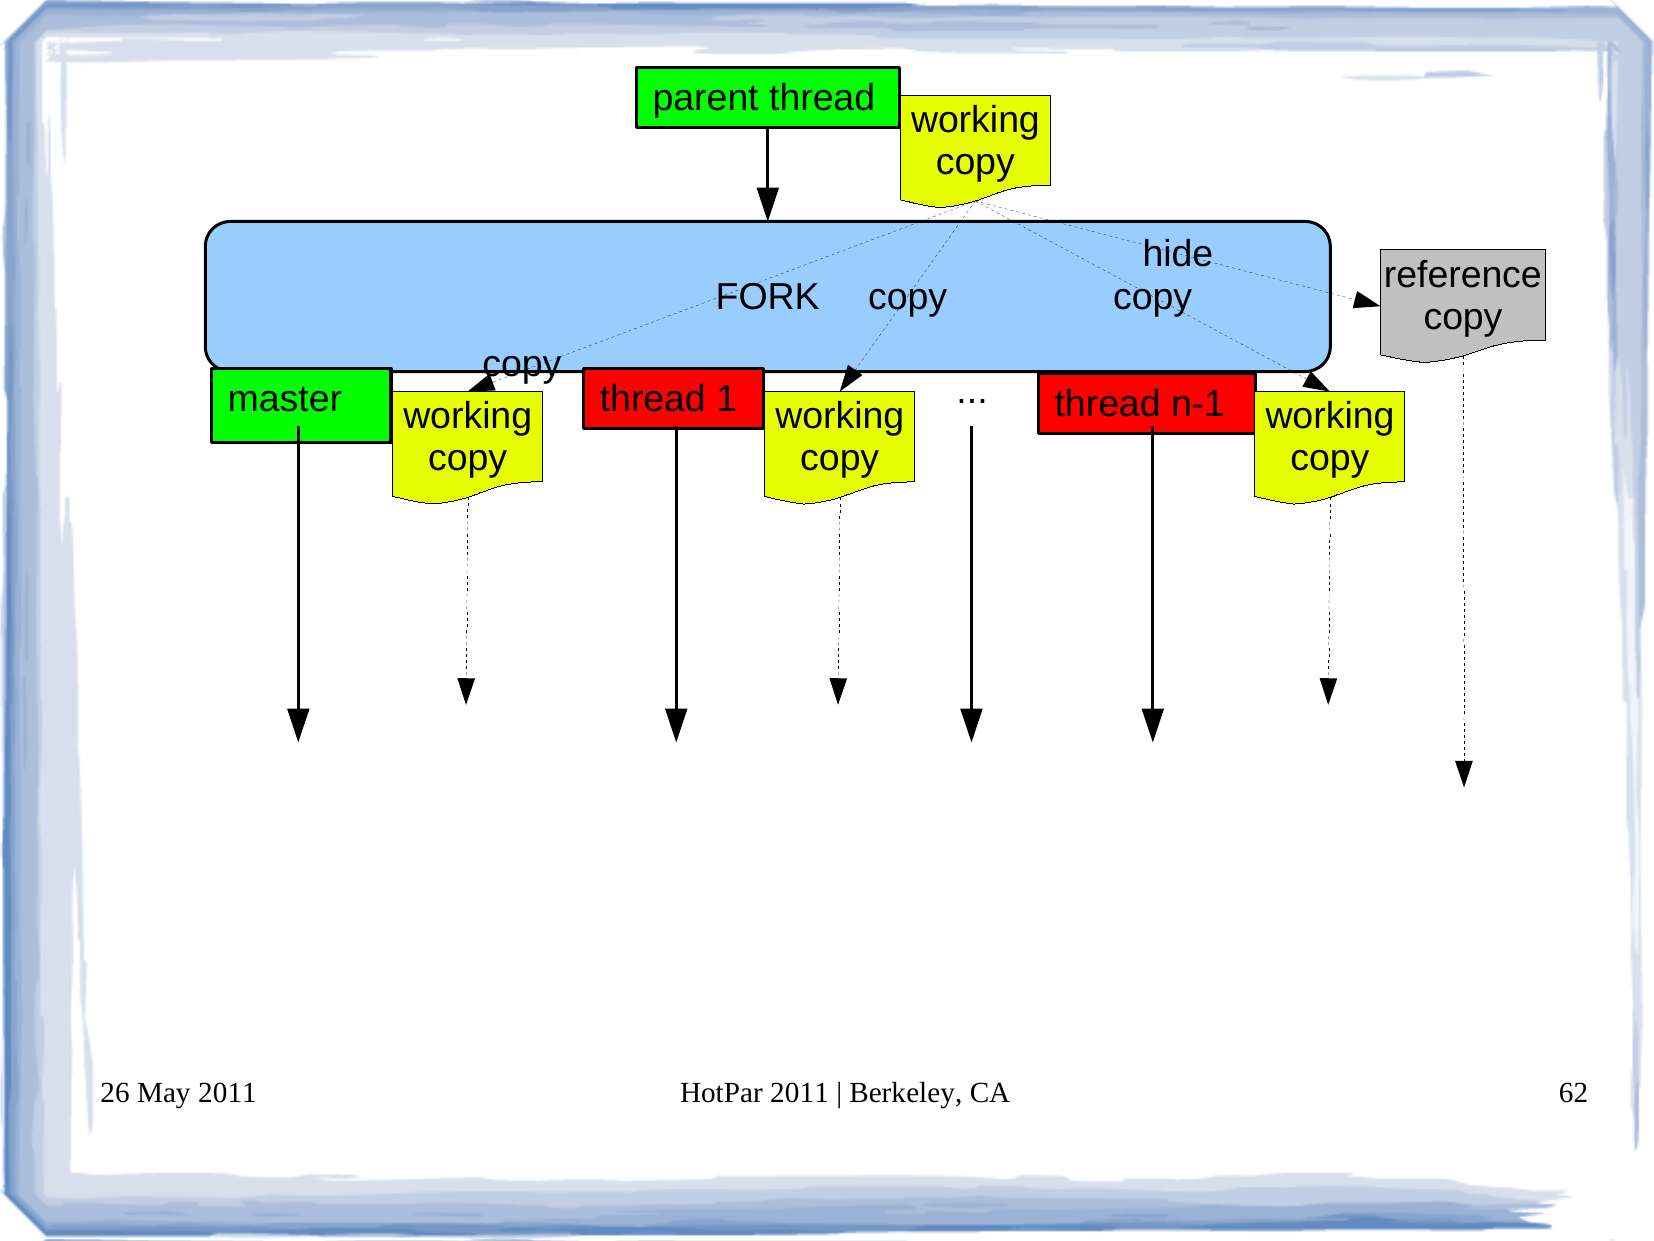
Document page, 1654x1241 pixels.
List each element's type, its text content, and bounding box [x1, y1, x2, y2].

text_box thread 1 [583, 368, 764, 429]
picture [0, 0, 1654, 1241]
text_box working copy [392, 391, 543, 504]
text_box master [211, 368, 392, 443]
text_box reference copy [1380, 249, 1546, 363]
text_box working copy [1254, 391, 1405, 505]
text_box FORK [506, 358, 517, 372]
text_box ... [941, 361, 1017, 419]
text_box FORK [205, 221, 1331, 372]
text_box working copy [900, 95, 1051, 208]
text_box parent thread [636, 67, 900, 128]
text_box thread n-1 [1038, 373, 1256, 434]
text_box FORK [527, 358, 537, 372]
text_box working copy [764, 391, 915, 505]
